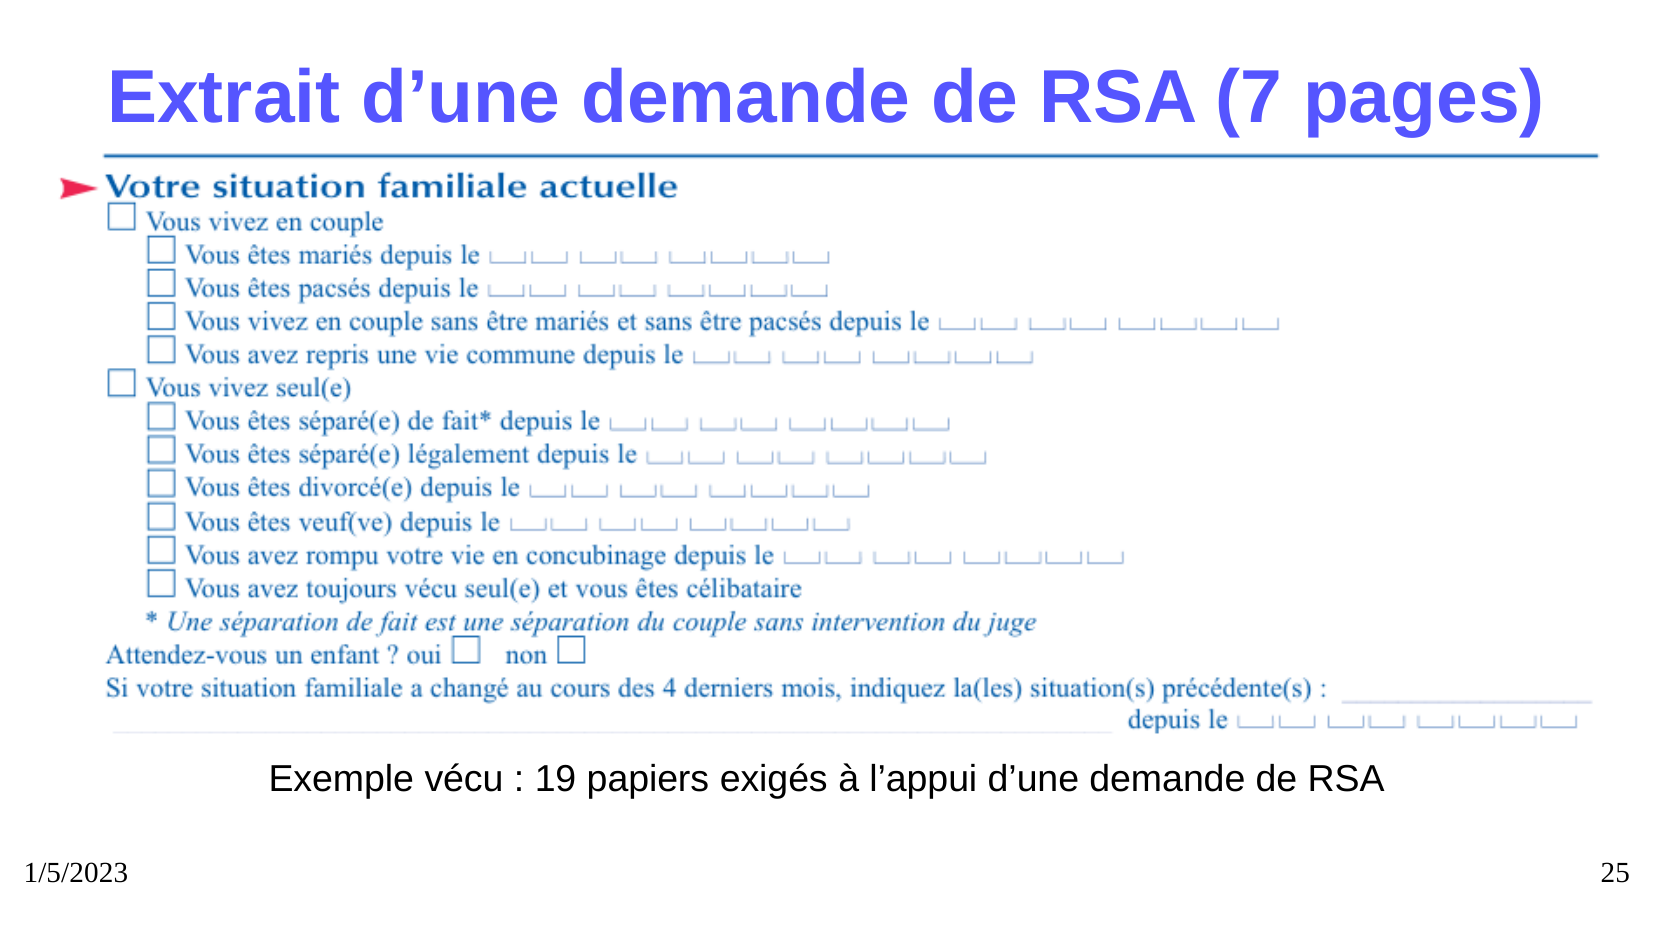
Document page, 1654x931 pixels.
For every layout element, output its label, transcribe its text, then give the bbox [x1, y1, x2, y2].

title Extrait d’une demande de RSA (7 pages) [82, 37, 1571, 147]
text_box Exemple vécu : 19 papiers exigés à l’appui d’une demande de RSA [236, 749, 1417, 820]
picture [54, 147, 1600, 739]
